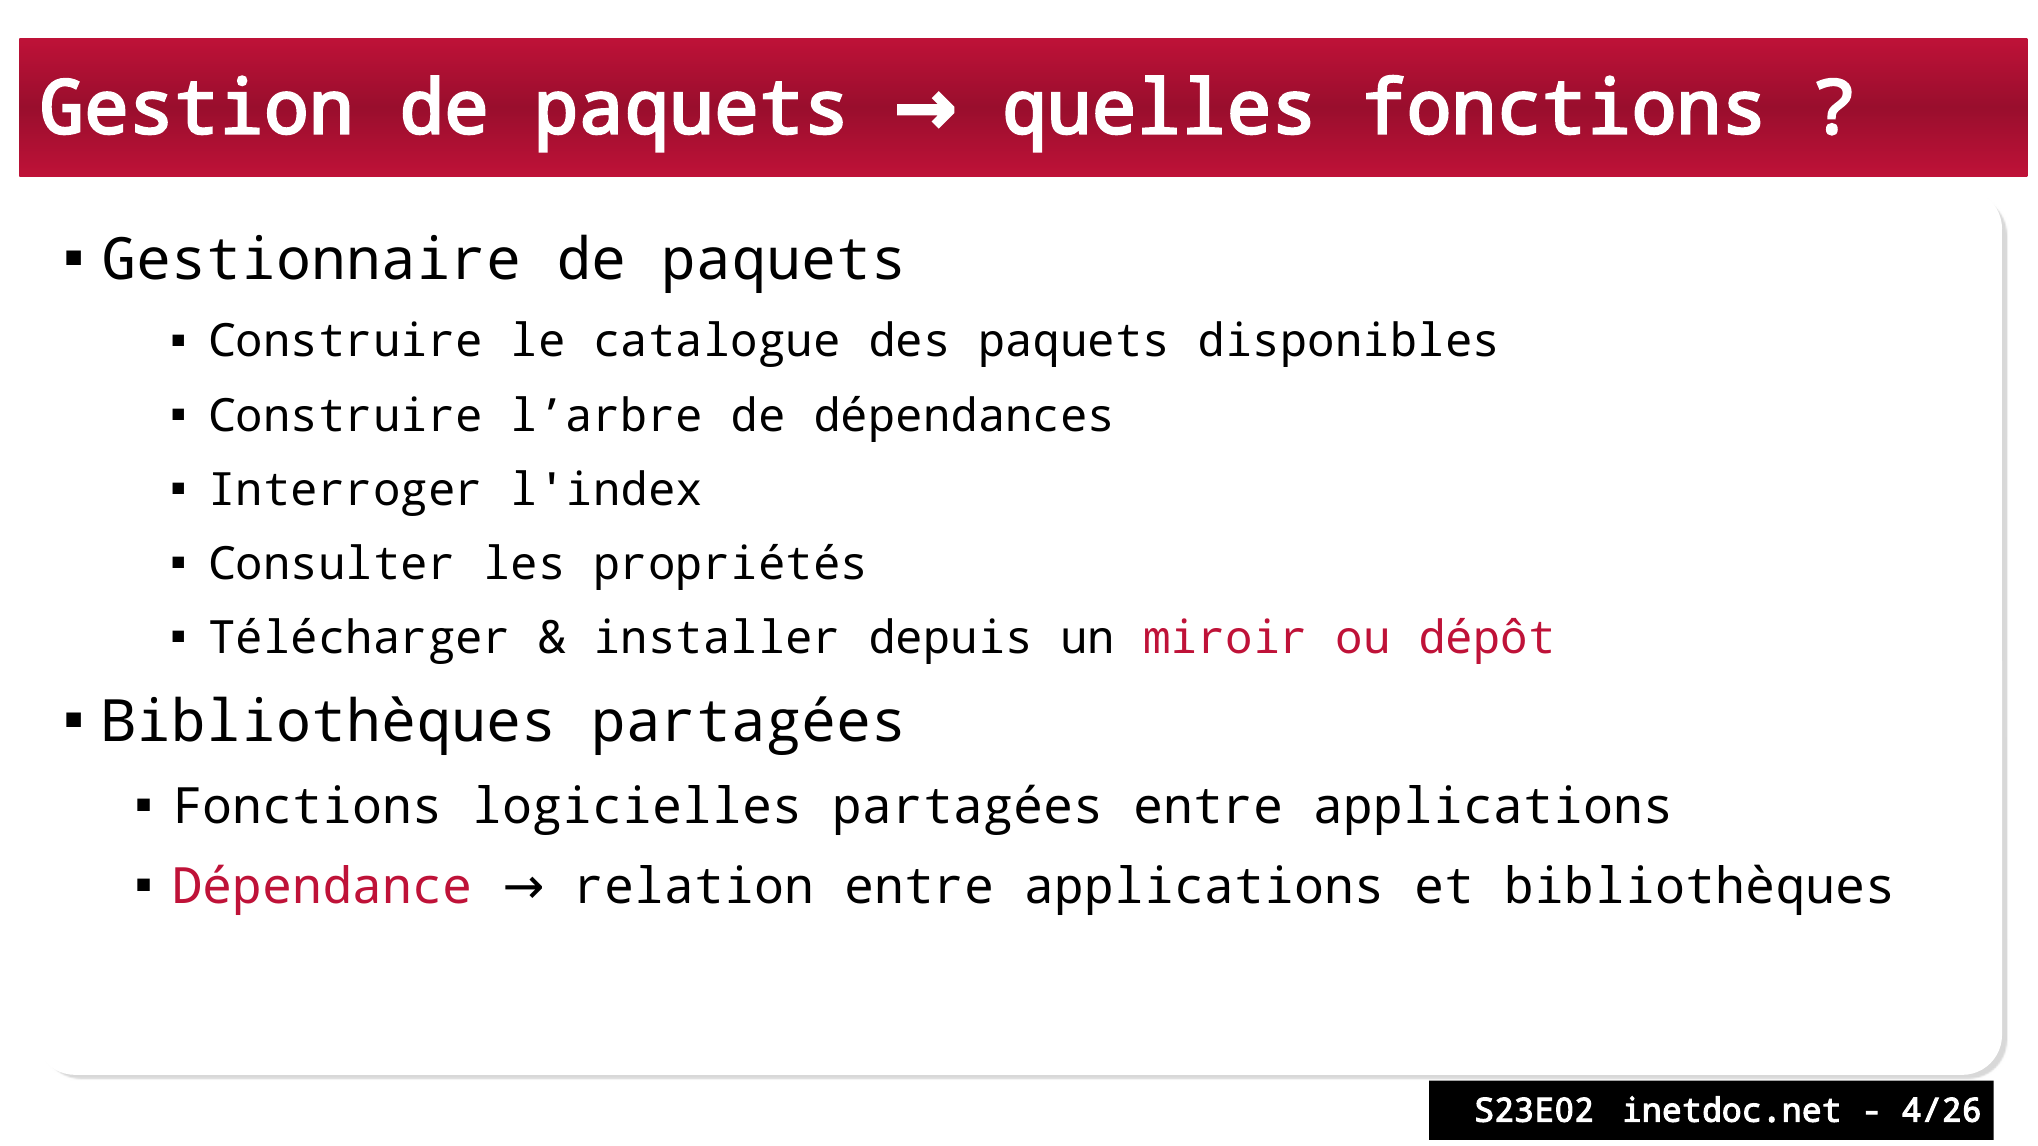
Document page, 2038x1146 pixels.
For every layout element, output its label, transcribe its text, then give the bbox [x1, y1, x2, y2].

text_box Gestion de paquets → quelles fonctions ? [19, 38, 2028, 177]
text_box S23E02 inetdoc.net - <numéro>/26 [1429, 1080, 1994, 1140]
text_box Gestionnaire de paquets Construire le catalogue des paquets disponibles Construire l’arbre de dépendances Interroger l'index Consulter les propriétés Télécharger & installer depuis un miroir ou dépôt Bibliothèques partagées Fonctions logicielles partagées entre applications Dépendance → relation entre applications et bibliothèques [35, 188, 2003, 1075]
